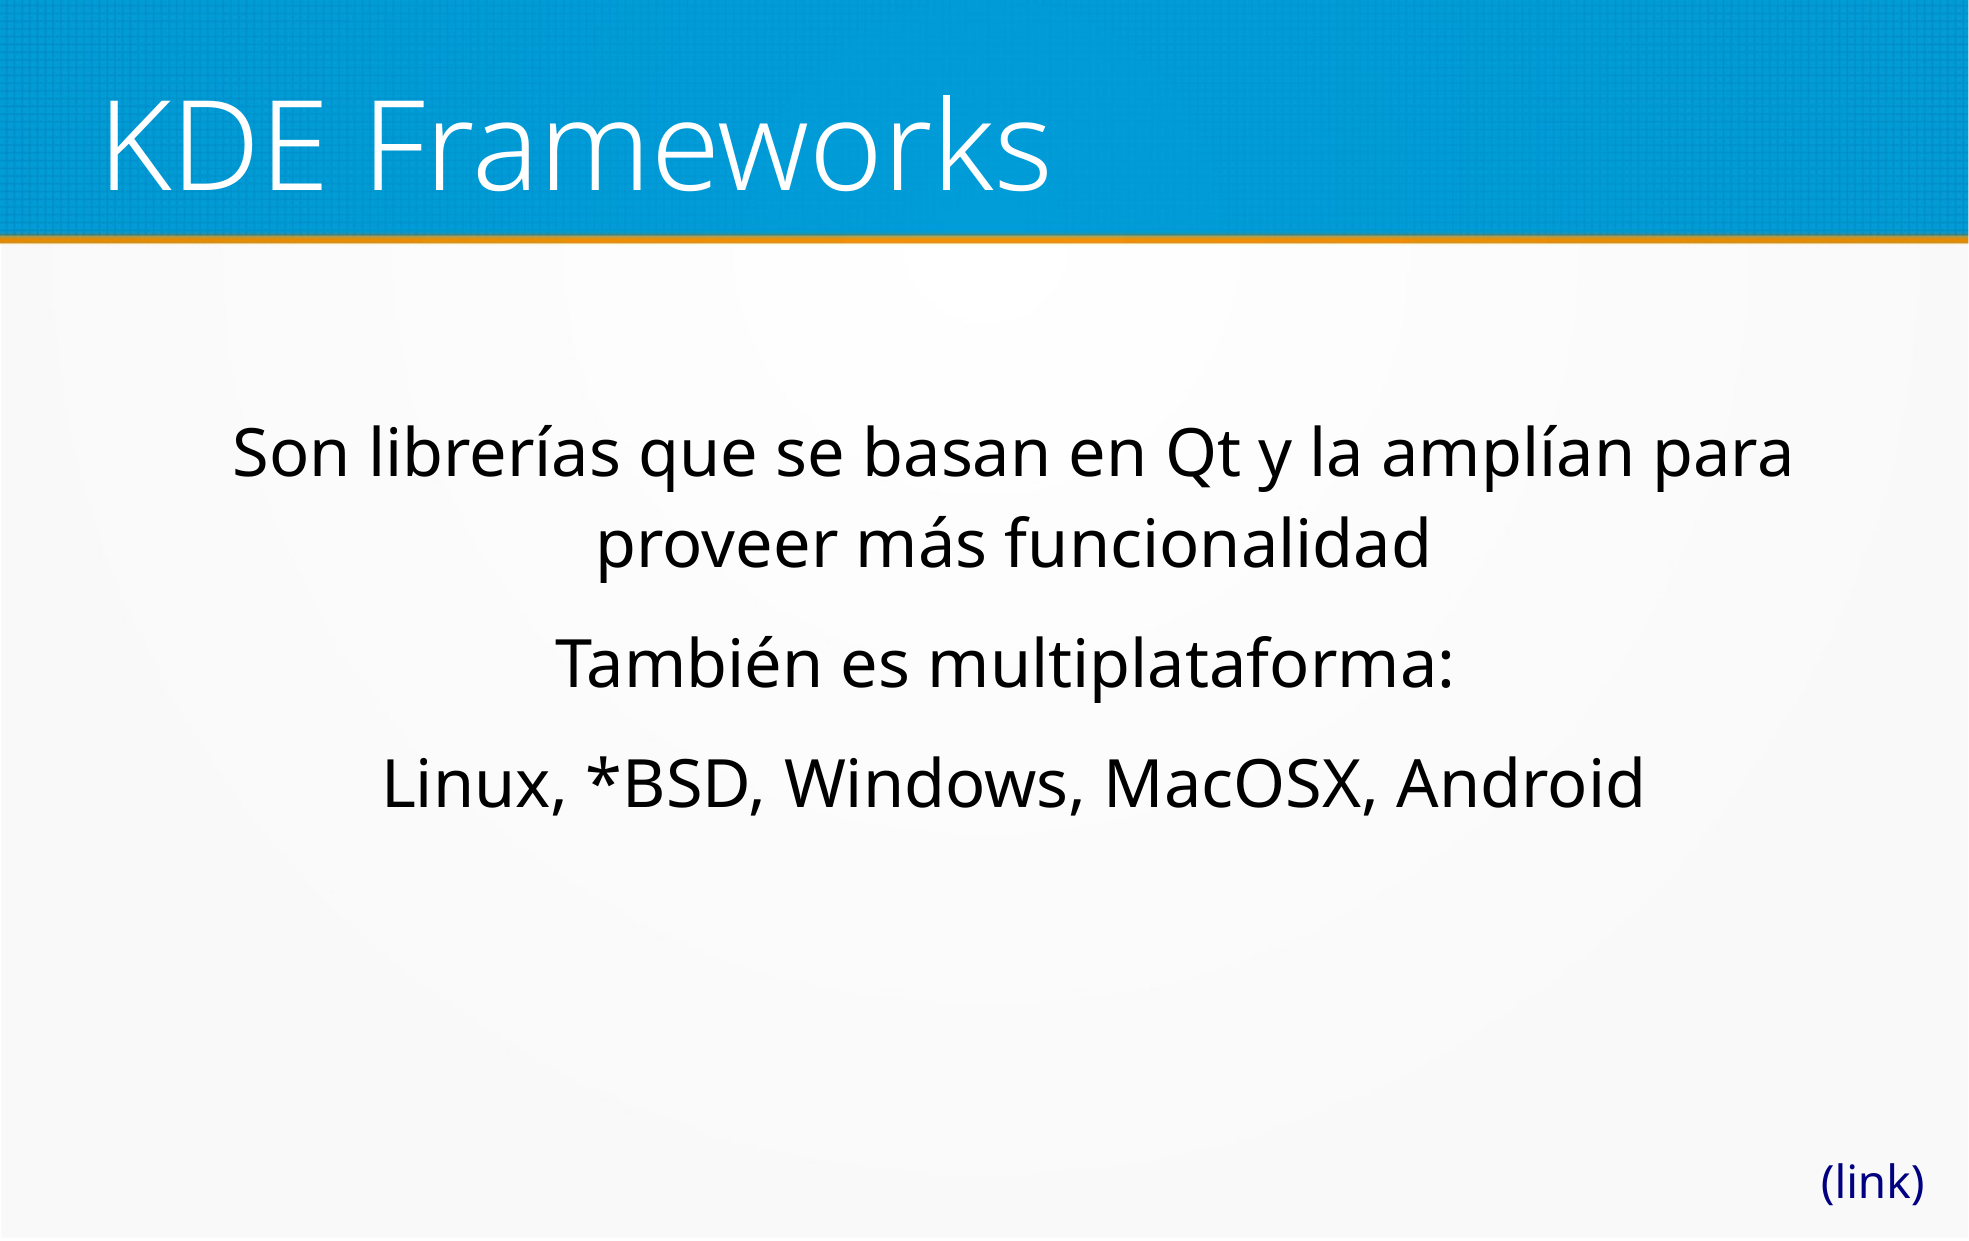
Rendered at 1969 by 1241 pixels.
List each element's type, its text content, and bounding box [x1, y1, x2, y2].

text_box (link) [1815, 1145, 1936, 1216]
title KDE Frameworks [98, 19, 1870, 227]
picture [0, 233, 1969, 1241]
list Son librerías que se basan en Qt y la amplían para proveer más funcionalidad También es multiplataforma: Linux, *BSD, Windows, MacOSX, Android [98, 405, 1861, 856]
